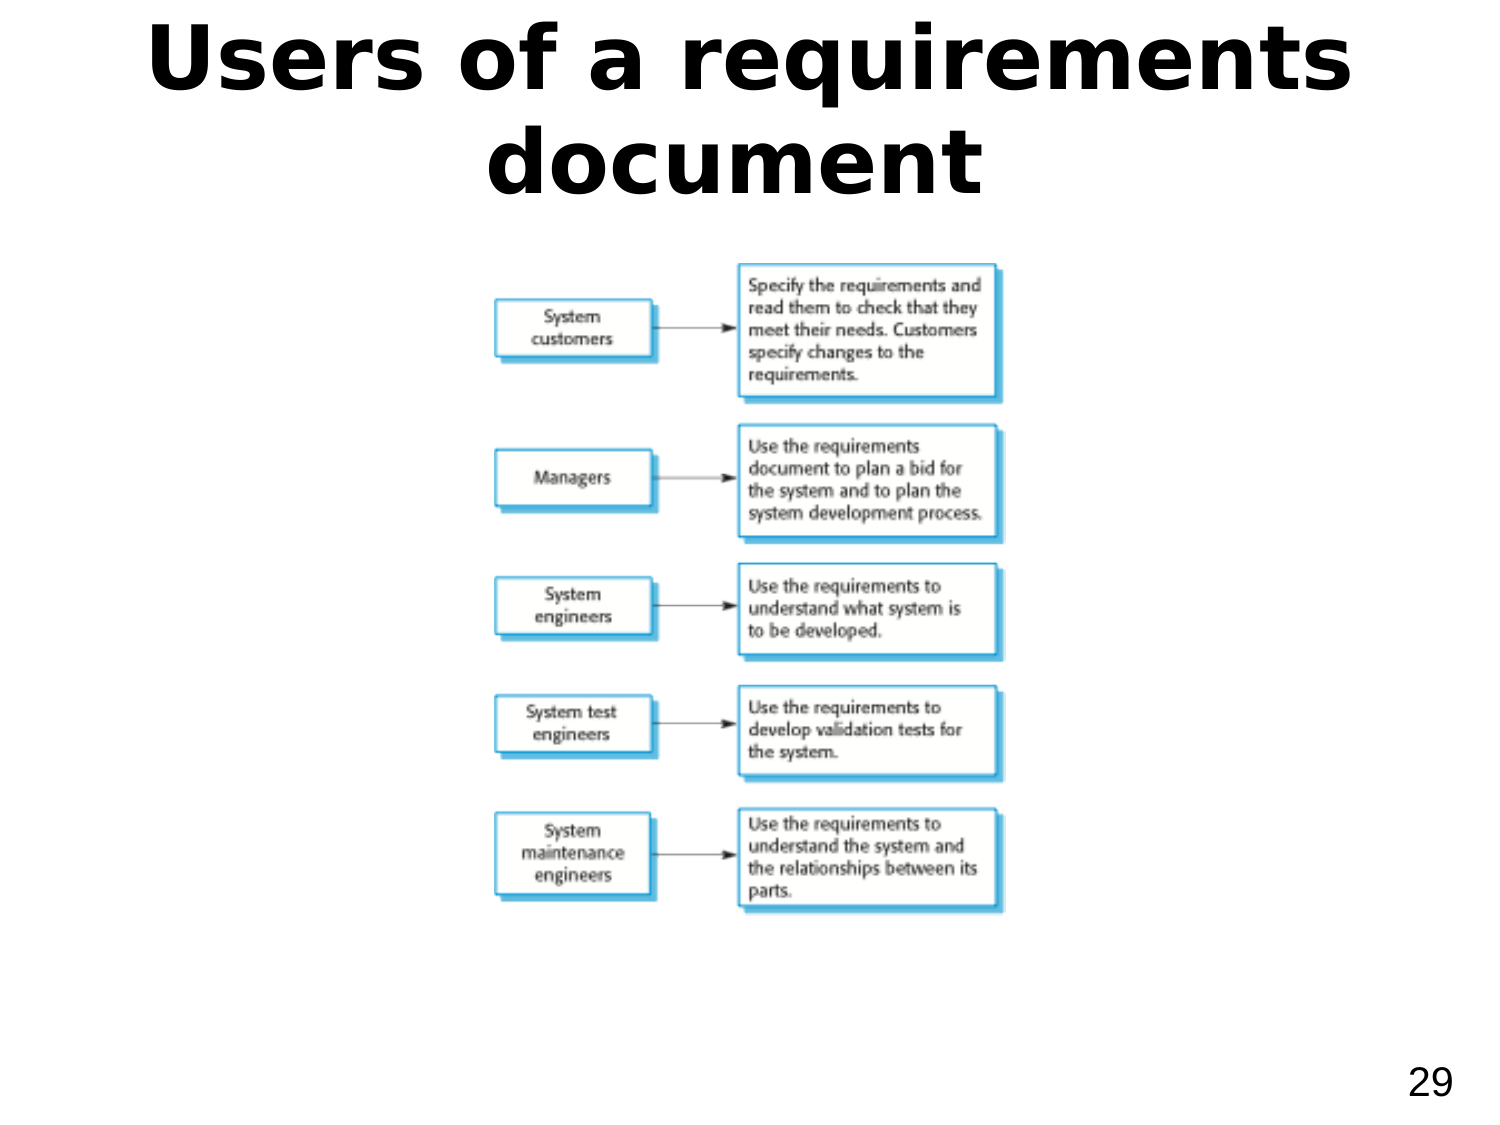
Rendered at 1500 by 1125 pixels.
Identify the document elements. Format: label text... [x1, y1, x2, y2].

title Users of a requirements document [75, 7, 1425, 215]
picture [494, 263, 1006, 916]
